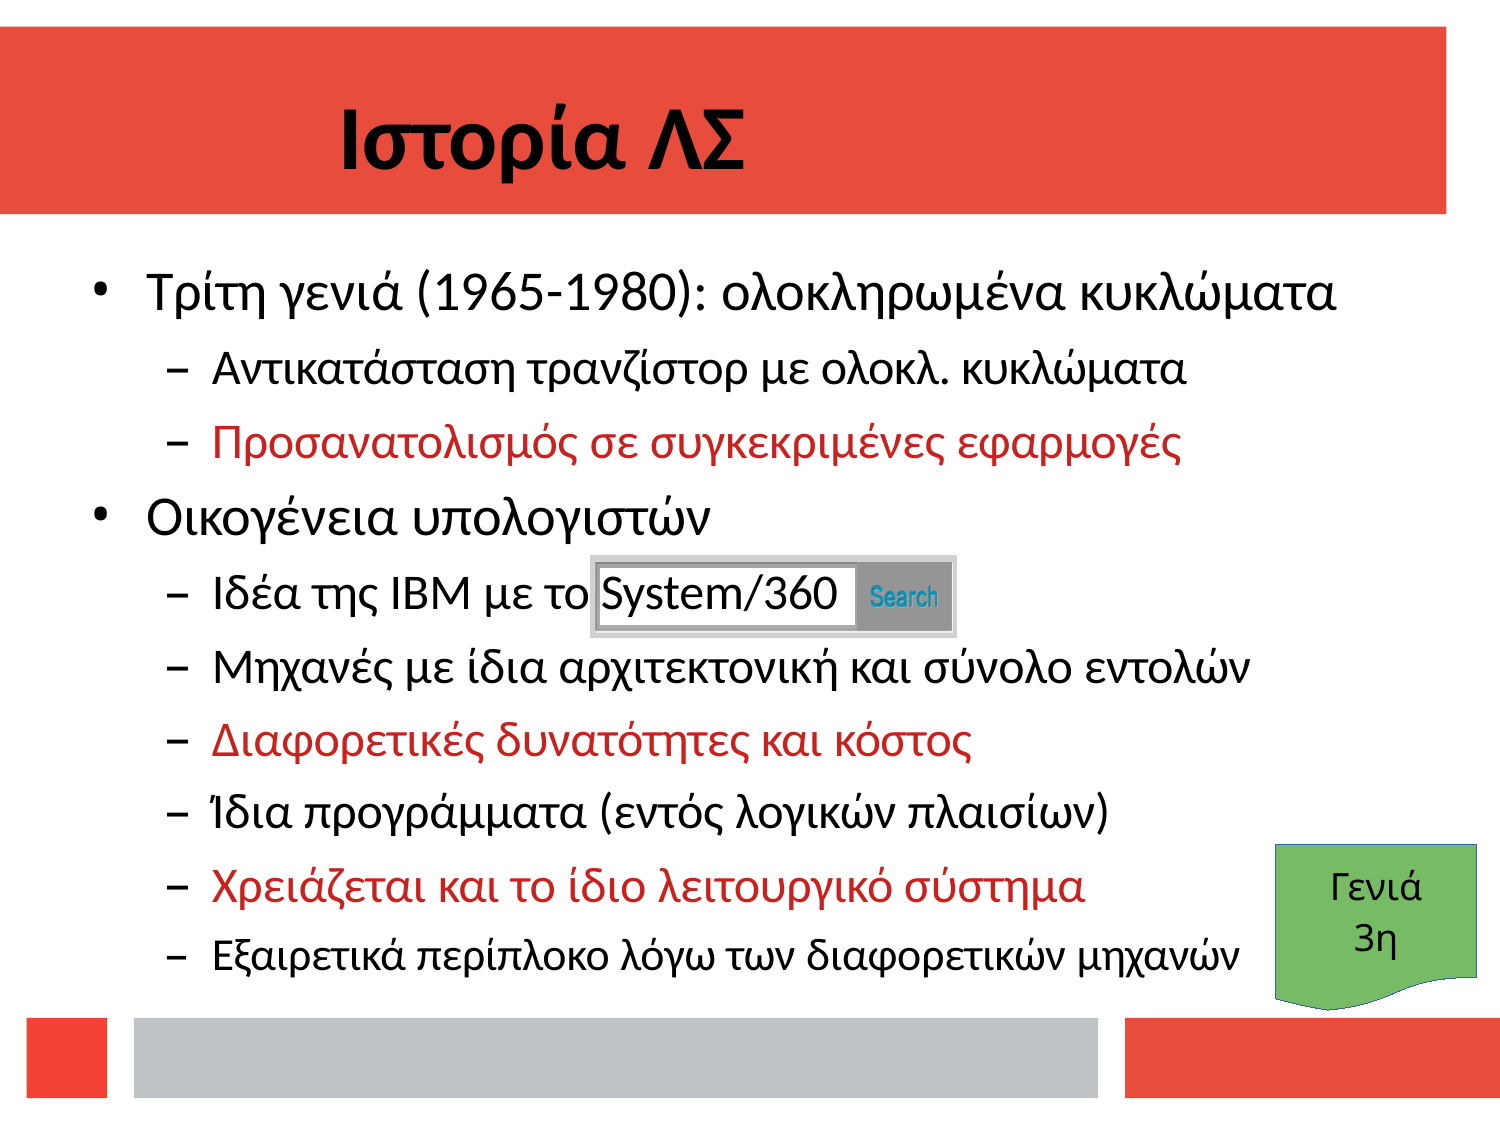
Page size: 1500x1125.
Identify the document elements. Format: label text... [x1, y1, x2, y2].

title Ιστορία ΛΣ [336, 75, 1164, 237]
text_box Γενιά 3η [1275, 844, 1477, 1011]
text_box Τρίτη γενιά (1965-1980): ολοκληρωμένα κυκλώματα Αντικατάσταση τρανζίστορ με ολοκλ. κυκλώματα Προσανατολισμός σε συγκεκριμένες εφαρμογές Οικογένεια υπολογιστών Ιδέα της IBM με το System/360 Μηχανές με ίδια αρχιτεκτονική και σύνολο εντολών Διαφορετικές δυνατότητες και κόστος Ίδια προγράμματα (εντός λογικών πλαισίων) Χρειάζεται και το ίδιο λειτουργικό σύστημα Εξαιρετικά περίπλοκο λόγω των διαφορετικών μηχανών [87, 237, 1350, 981]
picture [590, 555, 957, 638]
